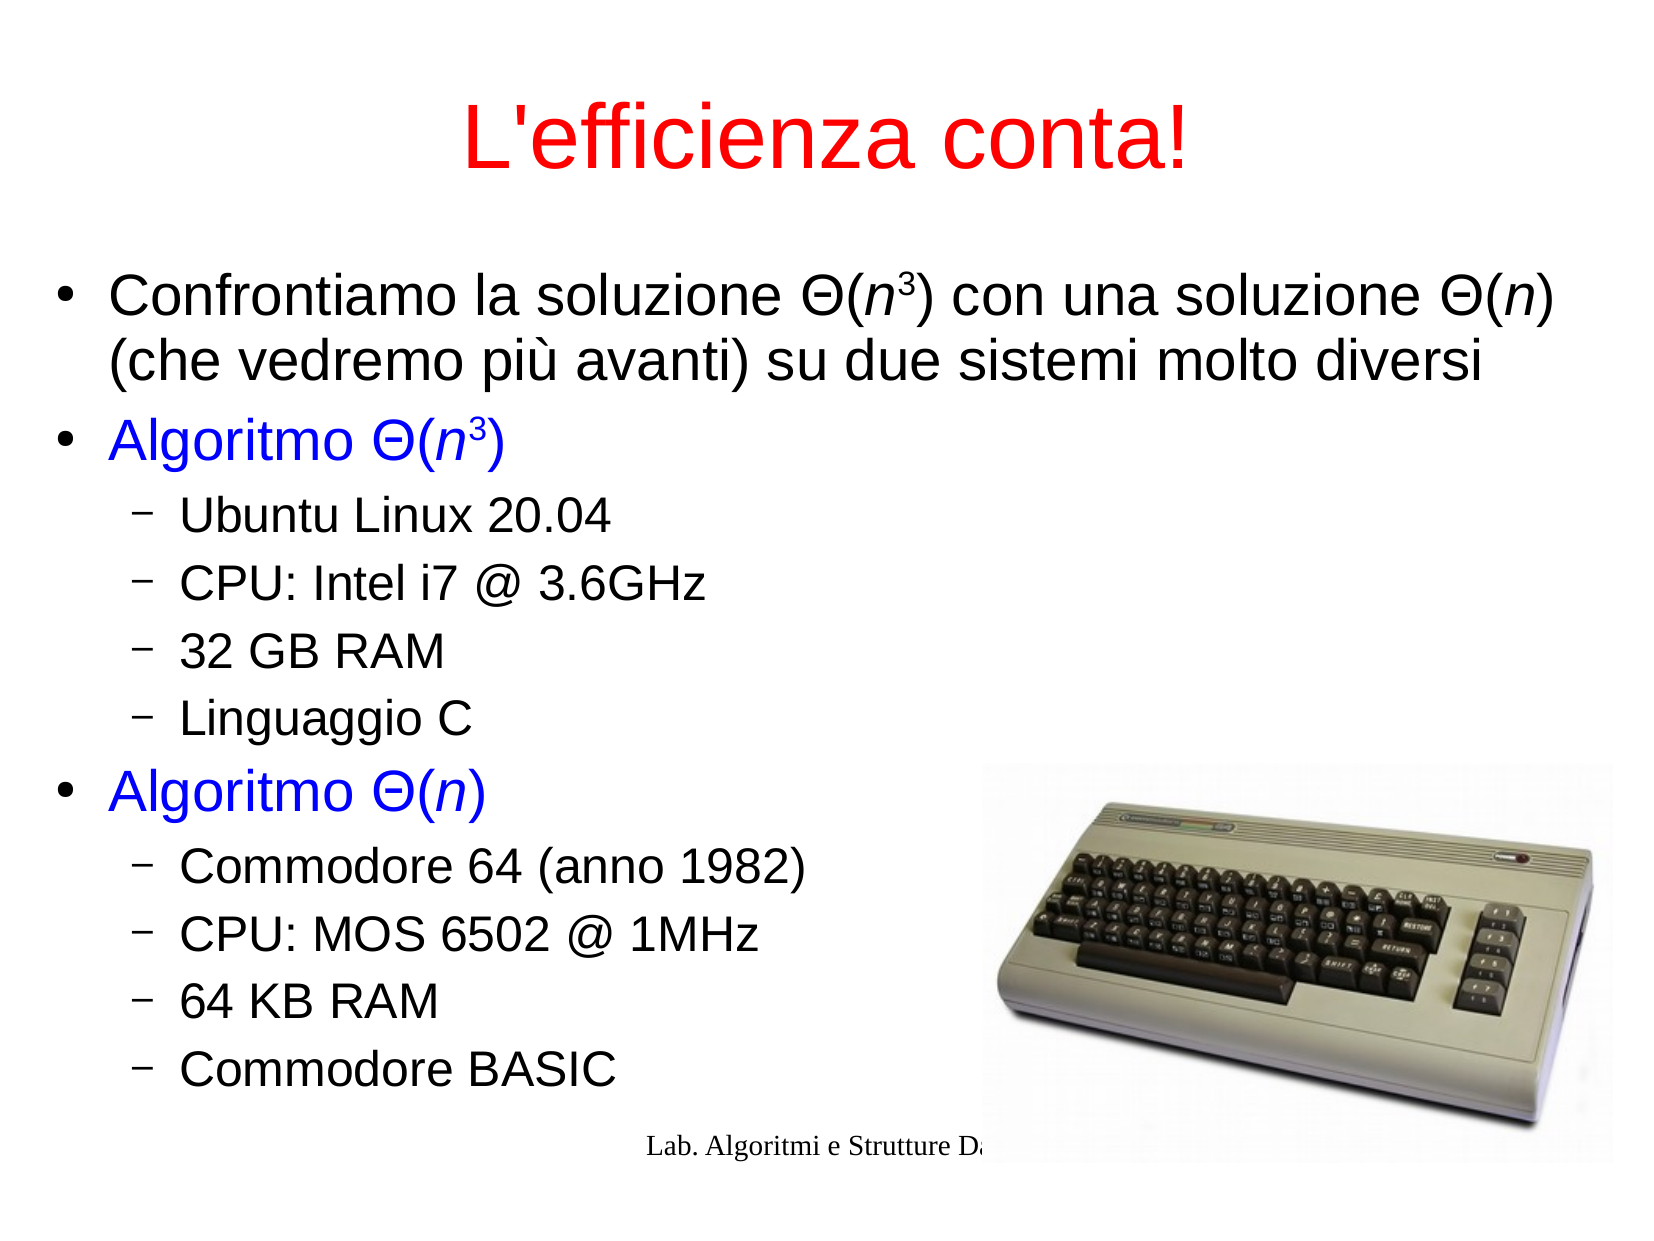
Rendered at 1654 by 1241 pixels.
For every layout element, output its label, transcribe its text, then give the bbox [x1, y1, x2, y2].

title L'efficienza conta! [82, 49, 1571, 226]
list Confrontiamo la soluzione Θ(n3) con una soluzione Θ(n) (che vedremo più avanti) su due sistemi molto diversi Algoritmo Θ(n3) Ubuntu Linux 20.04 CPU: Intel i7 @ 3.6GHz 32 GB RAM Linguaggio C Algoritmo Θ(n) Commodore 64 (anno 1982) CPU: MOS 6502 @ 1MHz 64 KB RAM Commodore BASIC [37, 262, 1613, 1109]
picture [982, 1109, 1613, 1163]
